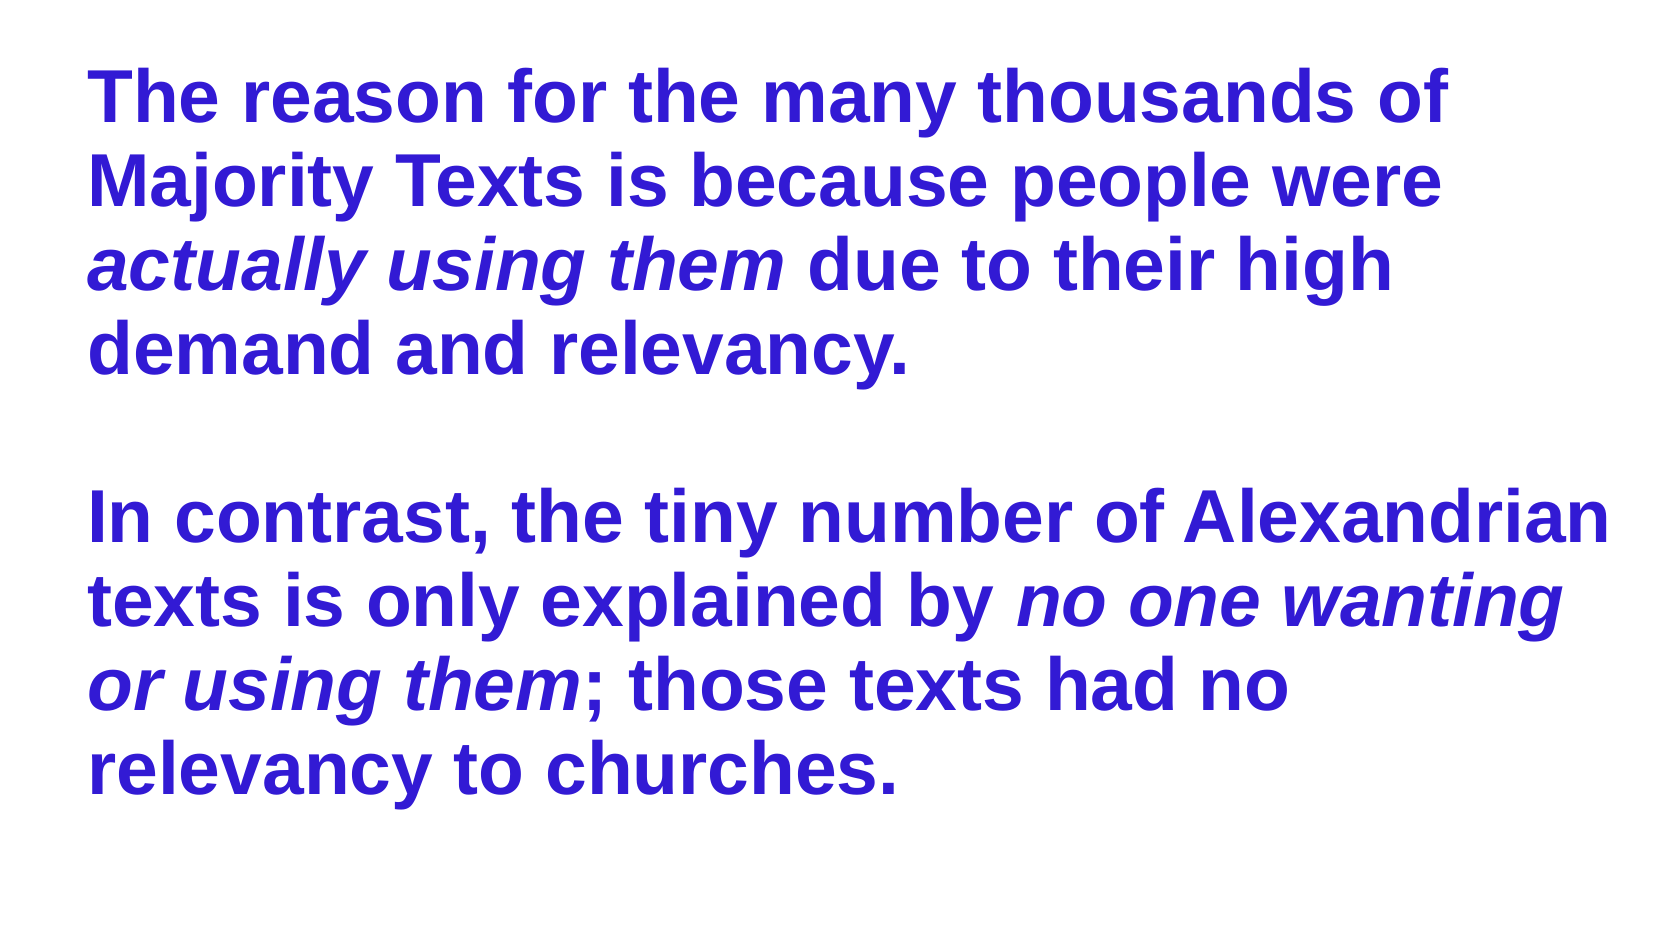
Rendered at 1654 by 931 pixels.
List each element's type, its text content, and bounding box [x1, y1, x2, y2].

text_box The reason for the many thousands of Majority Texts is because people were actually using them due to their high demand and relevancy. In contrast, the tiny number of Alexandrian texts is only explained by no one wanting or using them; those texts had no relevancy to churches. [72, 47, 1652, 903]
